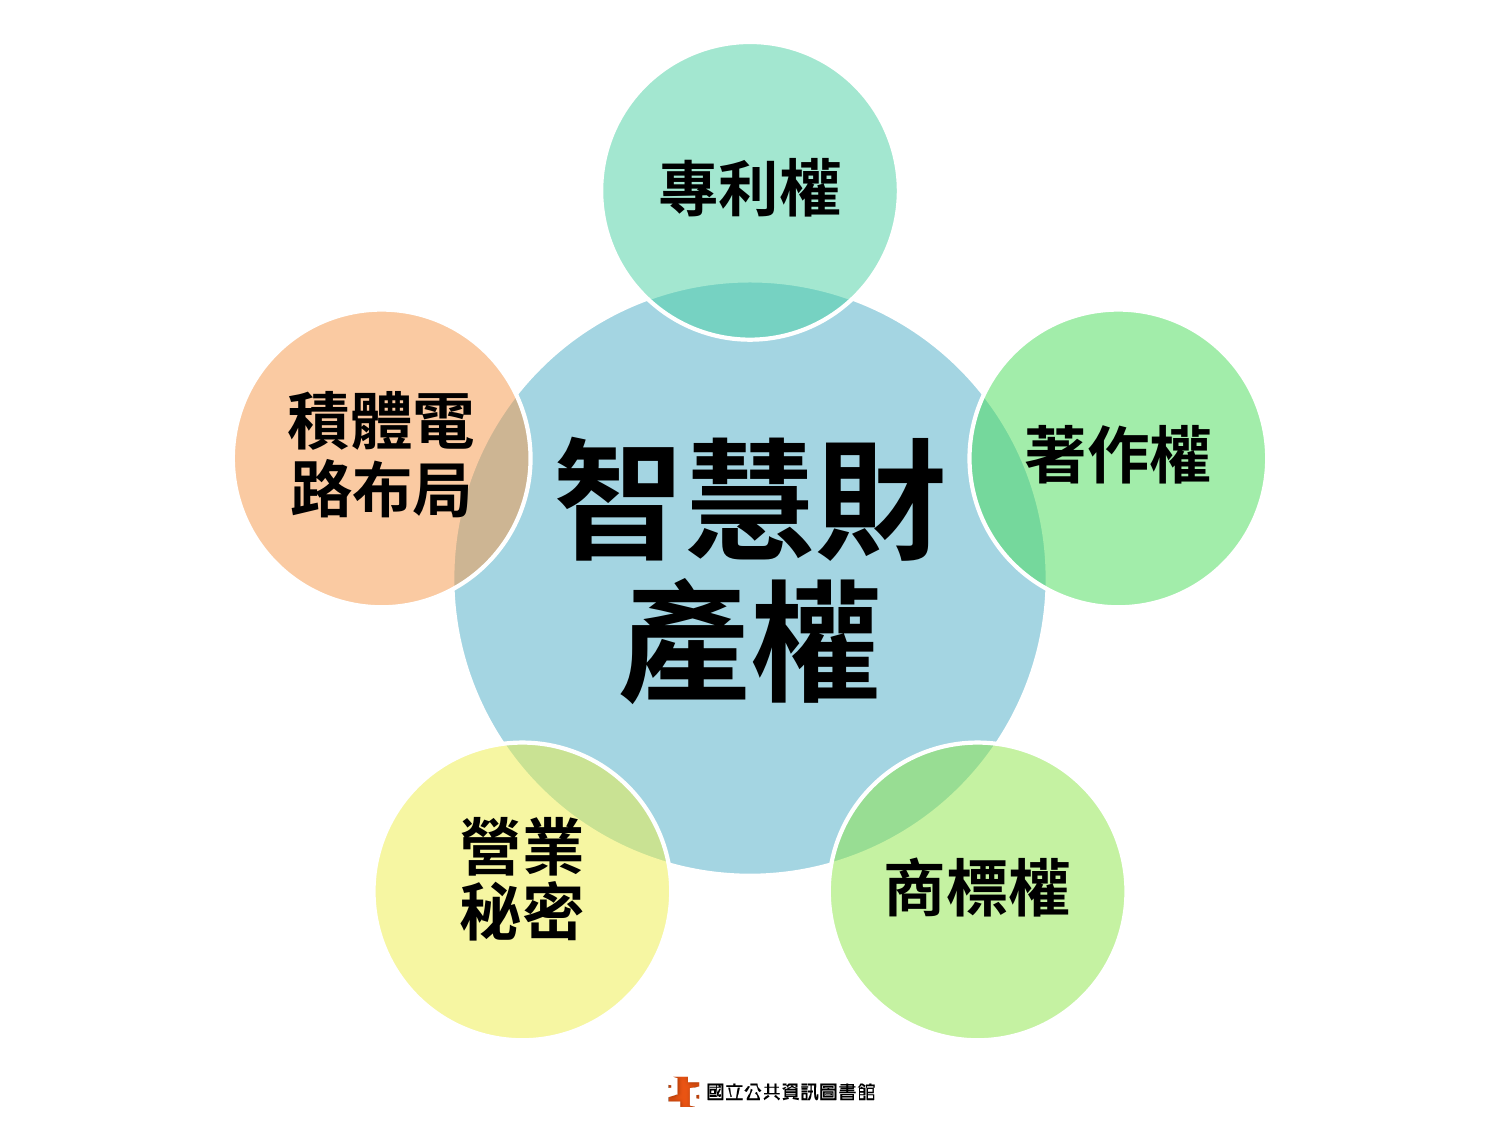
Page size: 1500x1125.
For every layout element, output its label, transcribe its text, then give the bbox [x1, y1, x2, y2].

text_box 著作權 [969, 309, 1268, 608]
text_box 商標權 [828, 742, 1127, 1041]
text_box 積體電路布局 [232, 309, 531, 608]
text_box 營業 秘密 [373, 742, 672, 1041]
text_box 智慧財產權 [452, 299, 1048, 876]
text_box 專利權 [601, 41, 899, 340]
